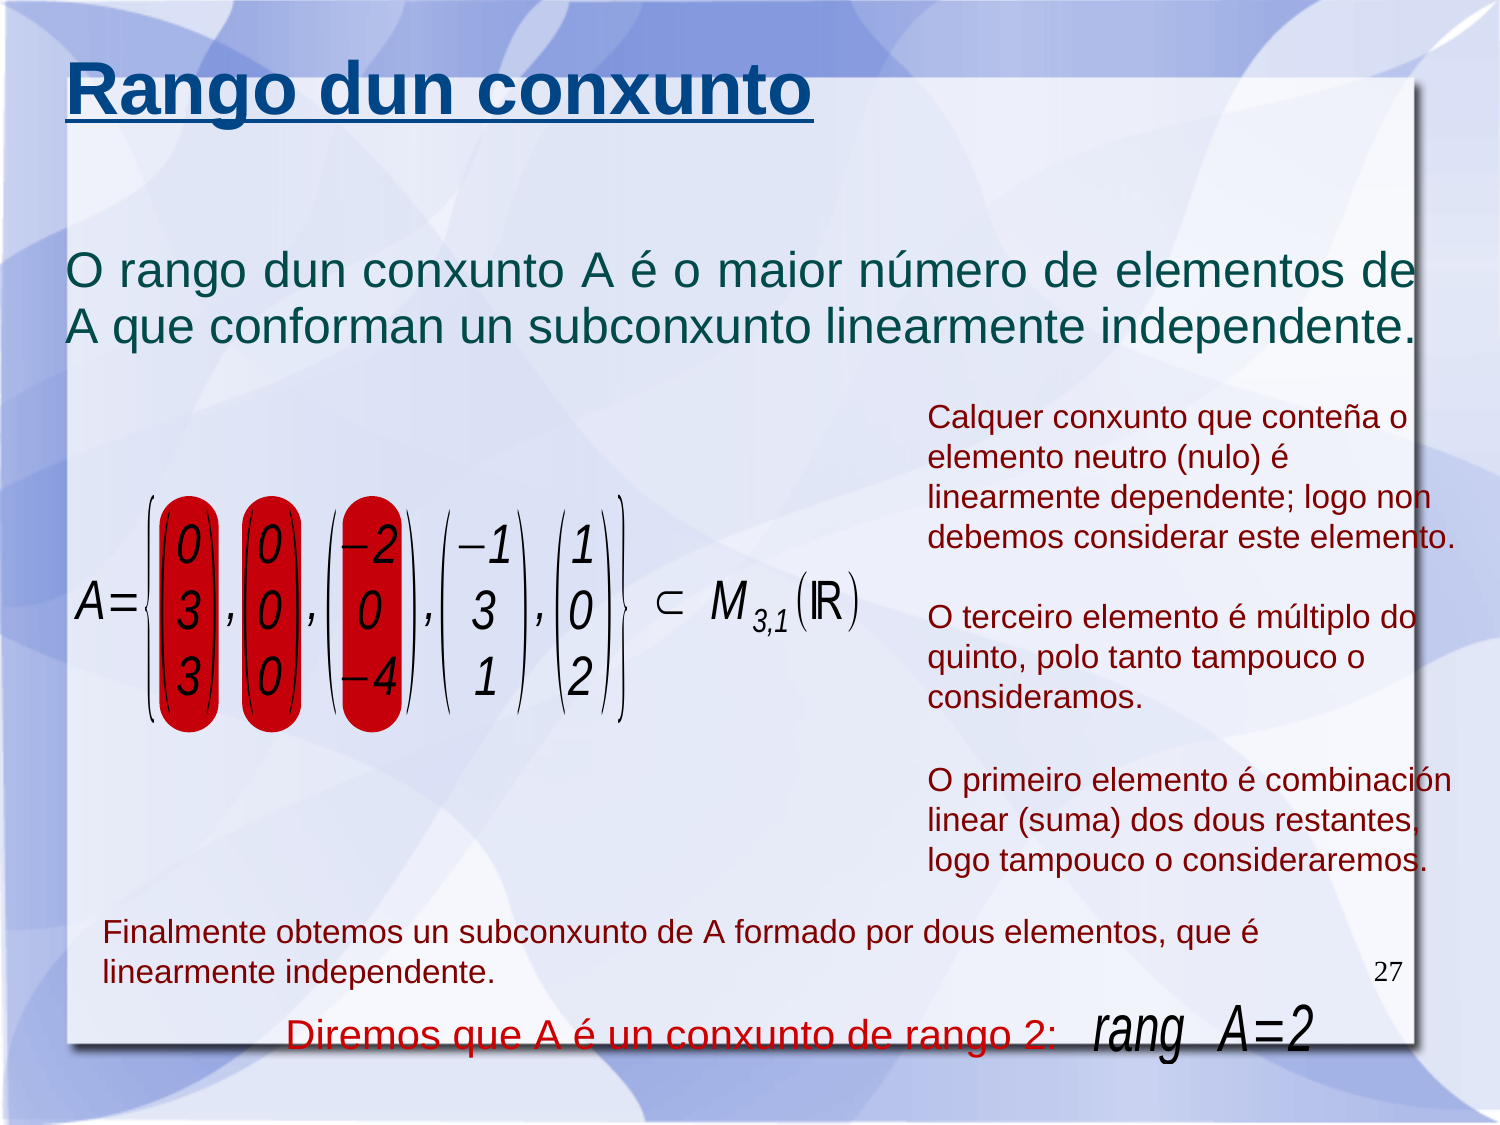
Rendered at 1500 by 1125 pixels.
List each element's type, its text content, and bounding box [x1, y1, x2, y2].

chart [1082, 988, 1329, 1064]
text_box Finalmente obtemos un subconxunto de A formado por dous elementos, que é linearmente independente. [87, 902, 1438, 998]
text_box Diremos que A é un conxunto de rango 2: [270, 1000, 1087, 1066]
text_box O terceiro elemento é múltiplo do quinto, polo tanto tampouco o consideramos. [912, 587, 1476, 726]
text_box [356, 728, 388, 733]
chart [62, 493, 873, 728]
text_box [173, 728, 205, 733]
title Rango dun conxunto [59, 29, 1441, 148]
text_box [256, 728, 288, 733]
picture [0, 0, 1500, 1125]
list O rango dun conxunto A é o maior número de elementos de A que conforman un subconxunto linearmente independente. [59, 236, 1441, 361]
text_box Calquer conxunto que conteña o elemento neutro (nulo) é linearmente dependente; logo non debemos considerar este elemento. [912, 387, 1477, 563]
text_box O primeiro elemento é combinación linear (suma) dos dous restantes, logo tampouco o consideraremos. [912, 750, 1476, 888]
